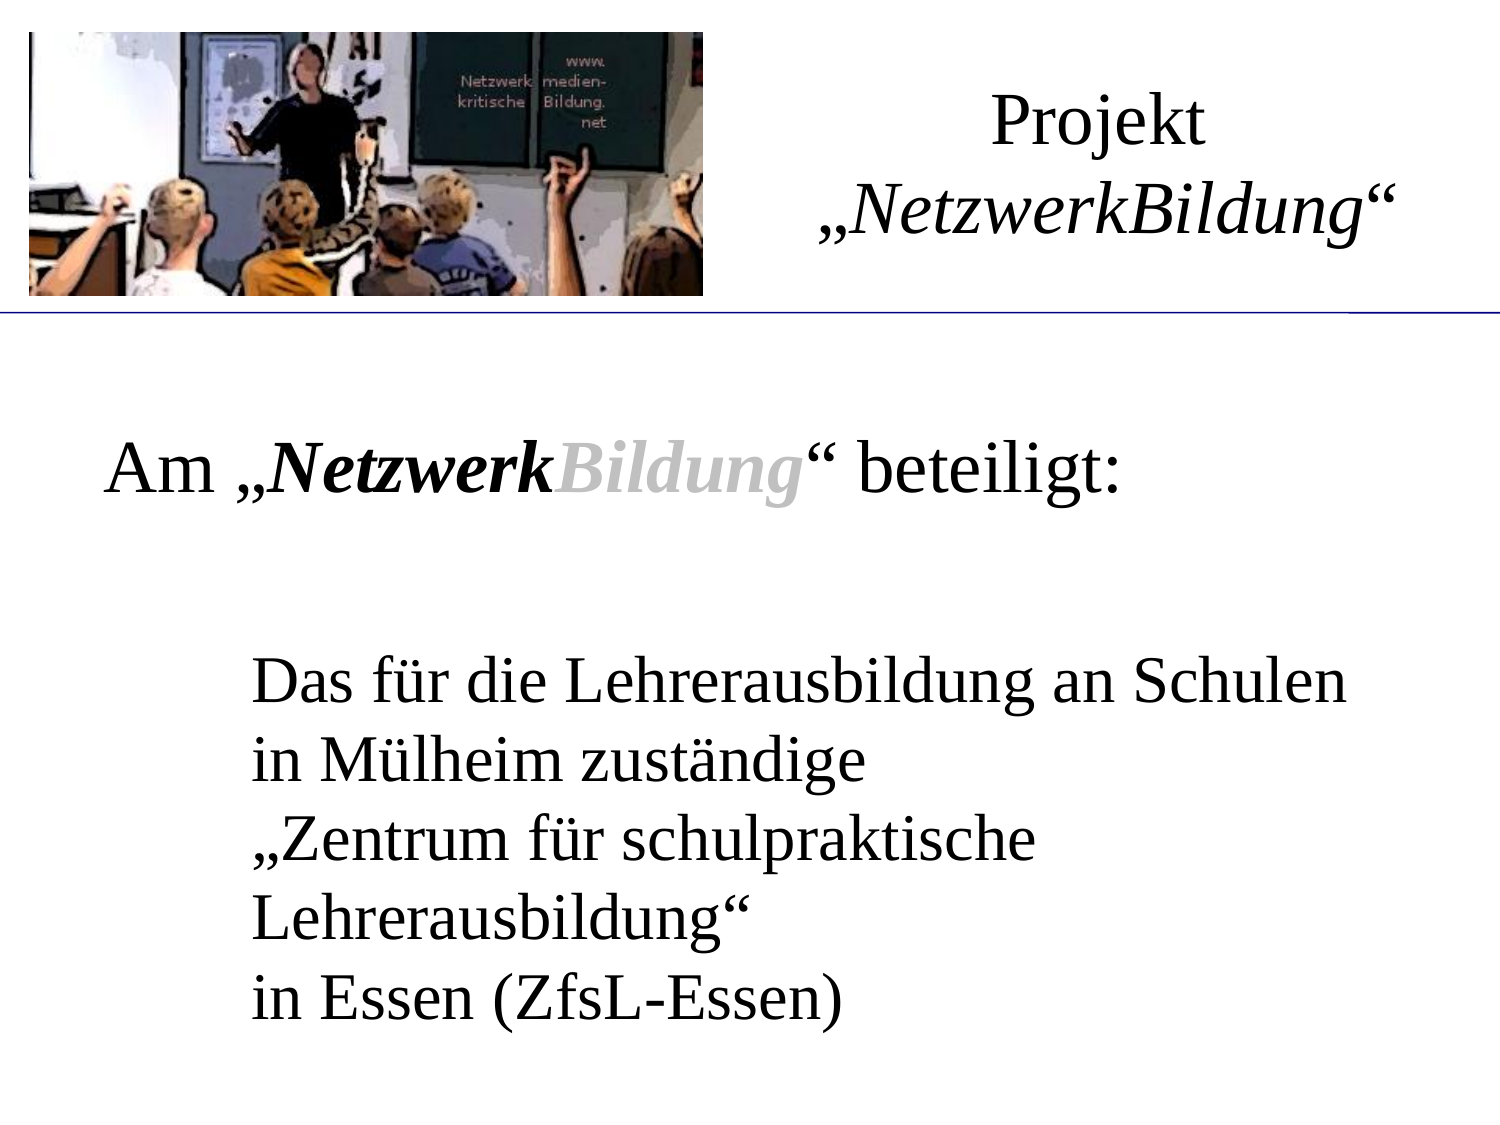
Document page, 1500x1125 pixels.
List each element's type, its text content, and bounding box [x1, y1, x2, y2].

text_box Projekt „NetzwerkBildung“ [801, 65, 1414, 259]
picture [29, 32, 703, 296]
text_box Am „NetzwerkBildung“ beteiligt: [88, 413, 1388, 532]
text_box Das für die Lehrerausbildung an Schulen in Mülheim zuständige „Zentrum für schulpraktische Lehrerausbildung“ in Essen (ZfsL-Essen) [236, 631, 1418, 1043]
